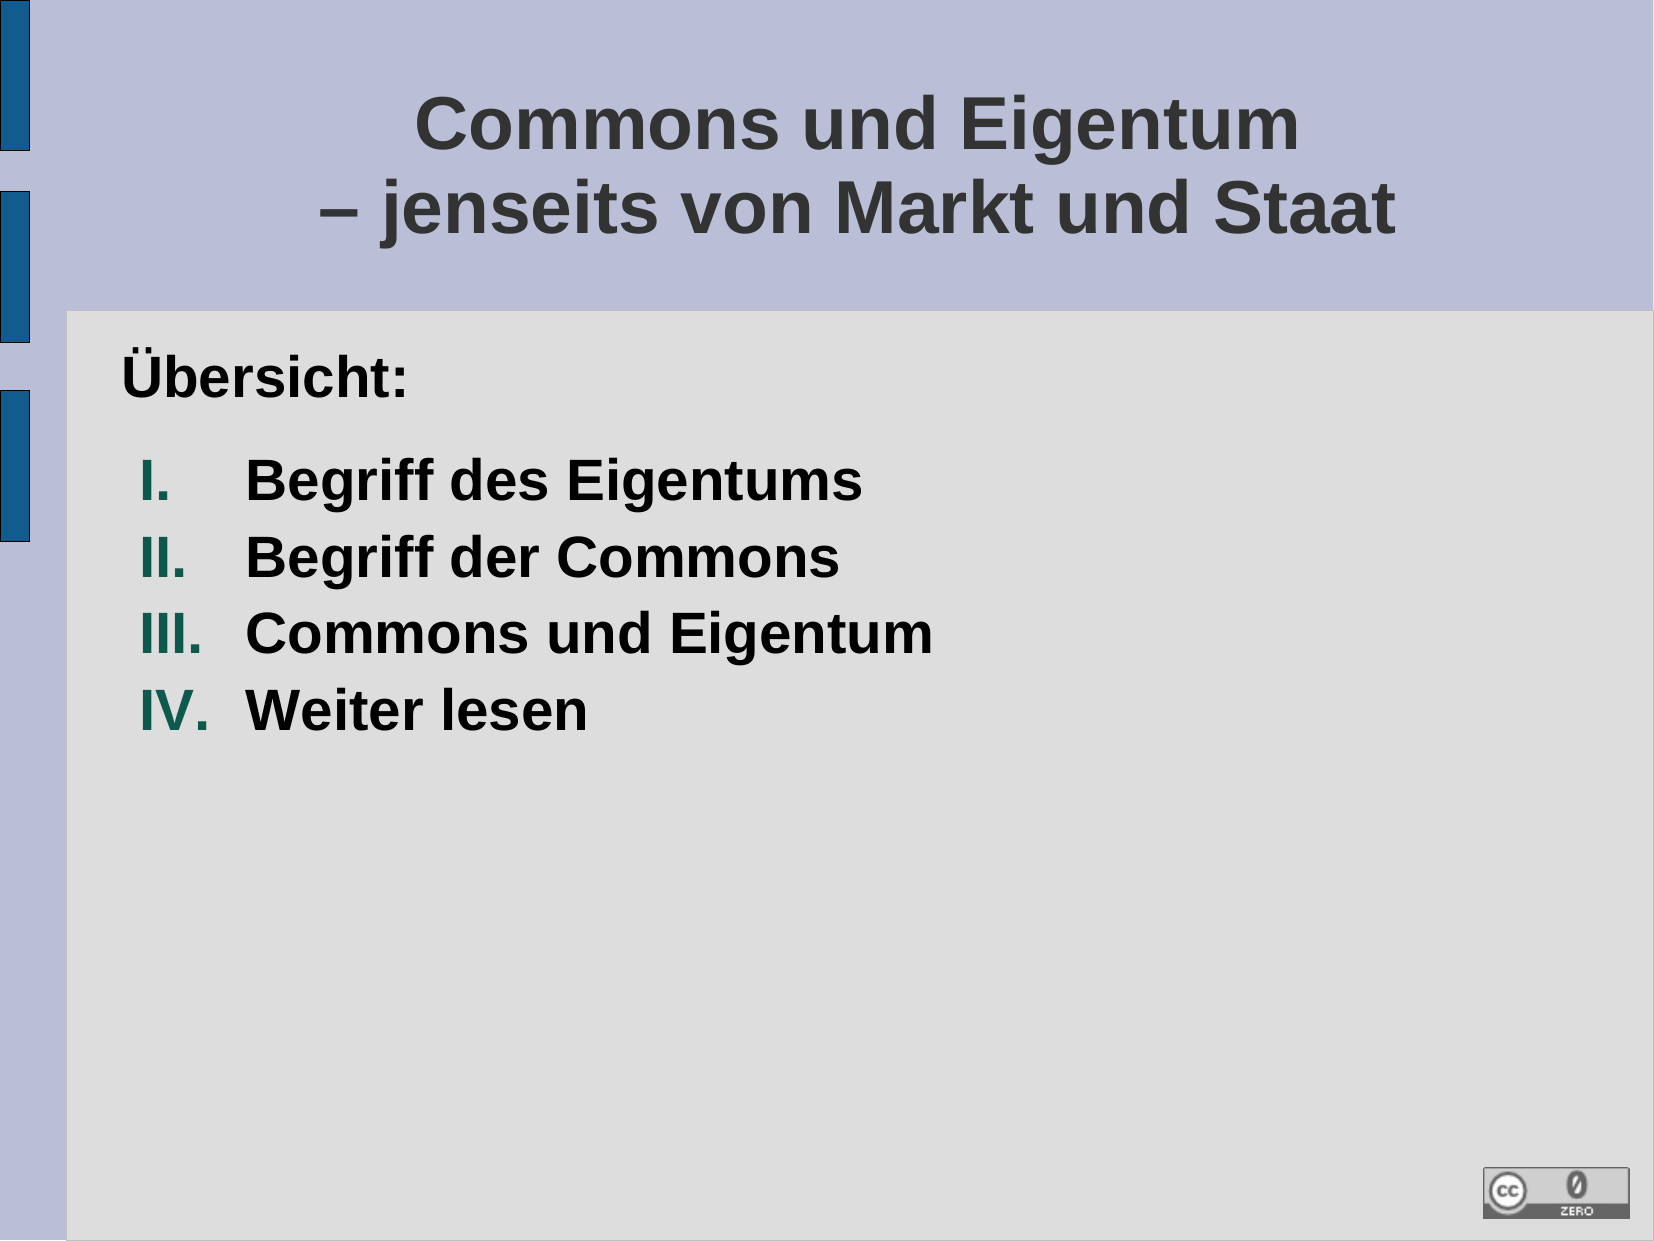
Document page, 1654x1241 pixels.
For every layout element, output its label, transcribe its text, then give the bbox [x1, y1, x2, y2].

picture [1483, 1167, 1630, 1219]
list Übersicht: Begriff des Eigentums Begriff der Commons Commons und Eigentum Weiter lesen [121, 344, 1595, 1112]
title Commons und Eigentum – jenseits von Markt und Staat [121, 61, 1595, 269]
